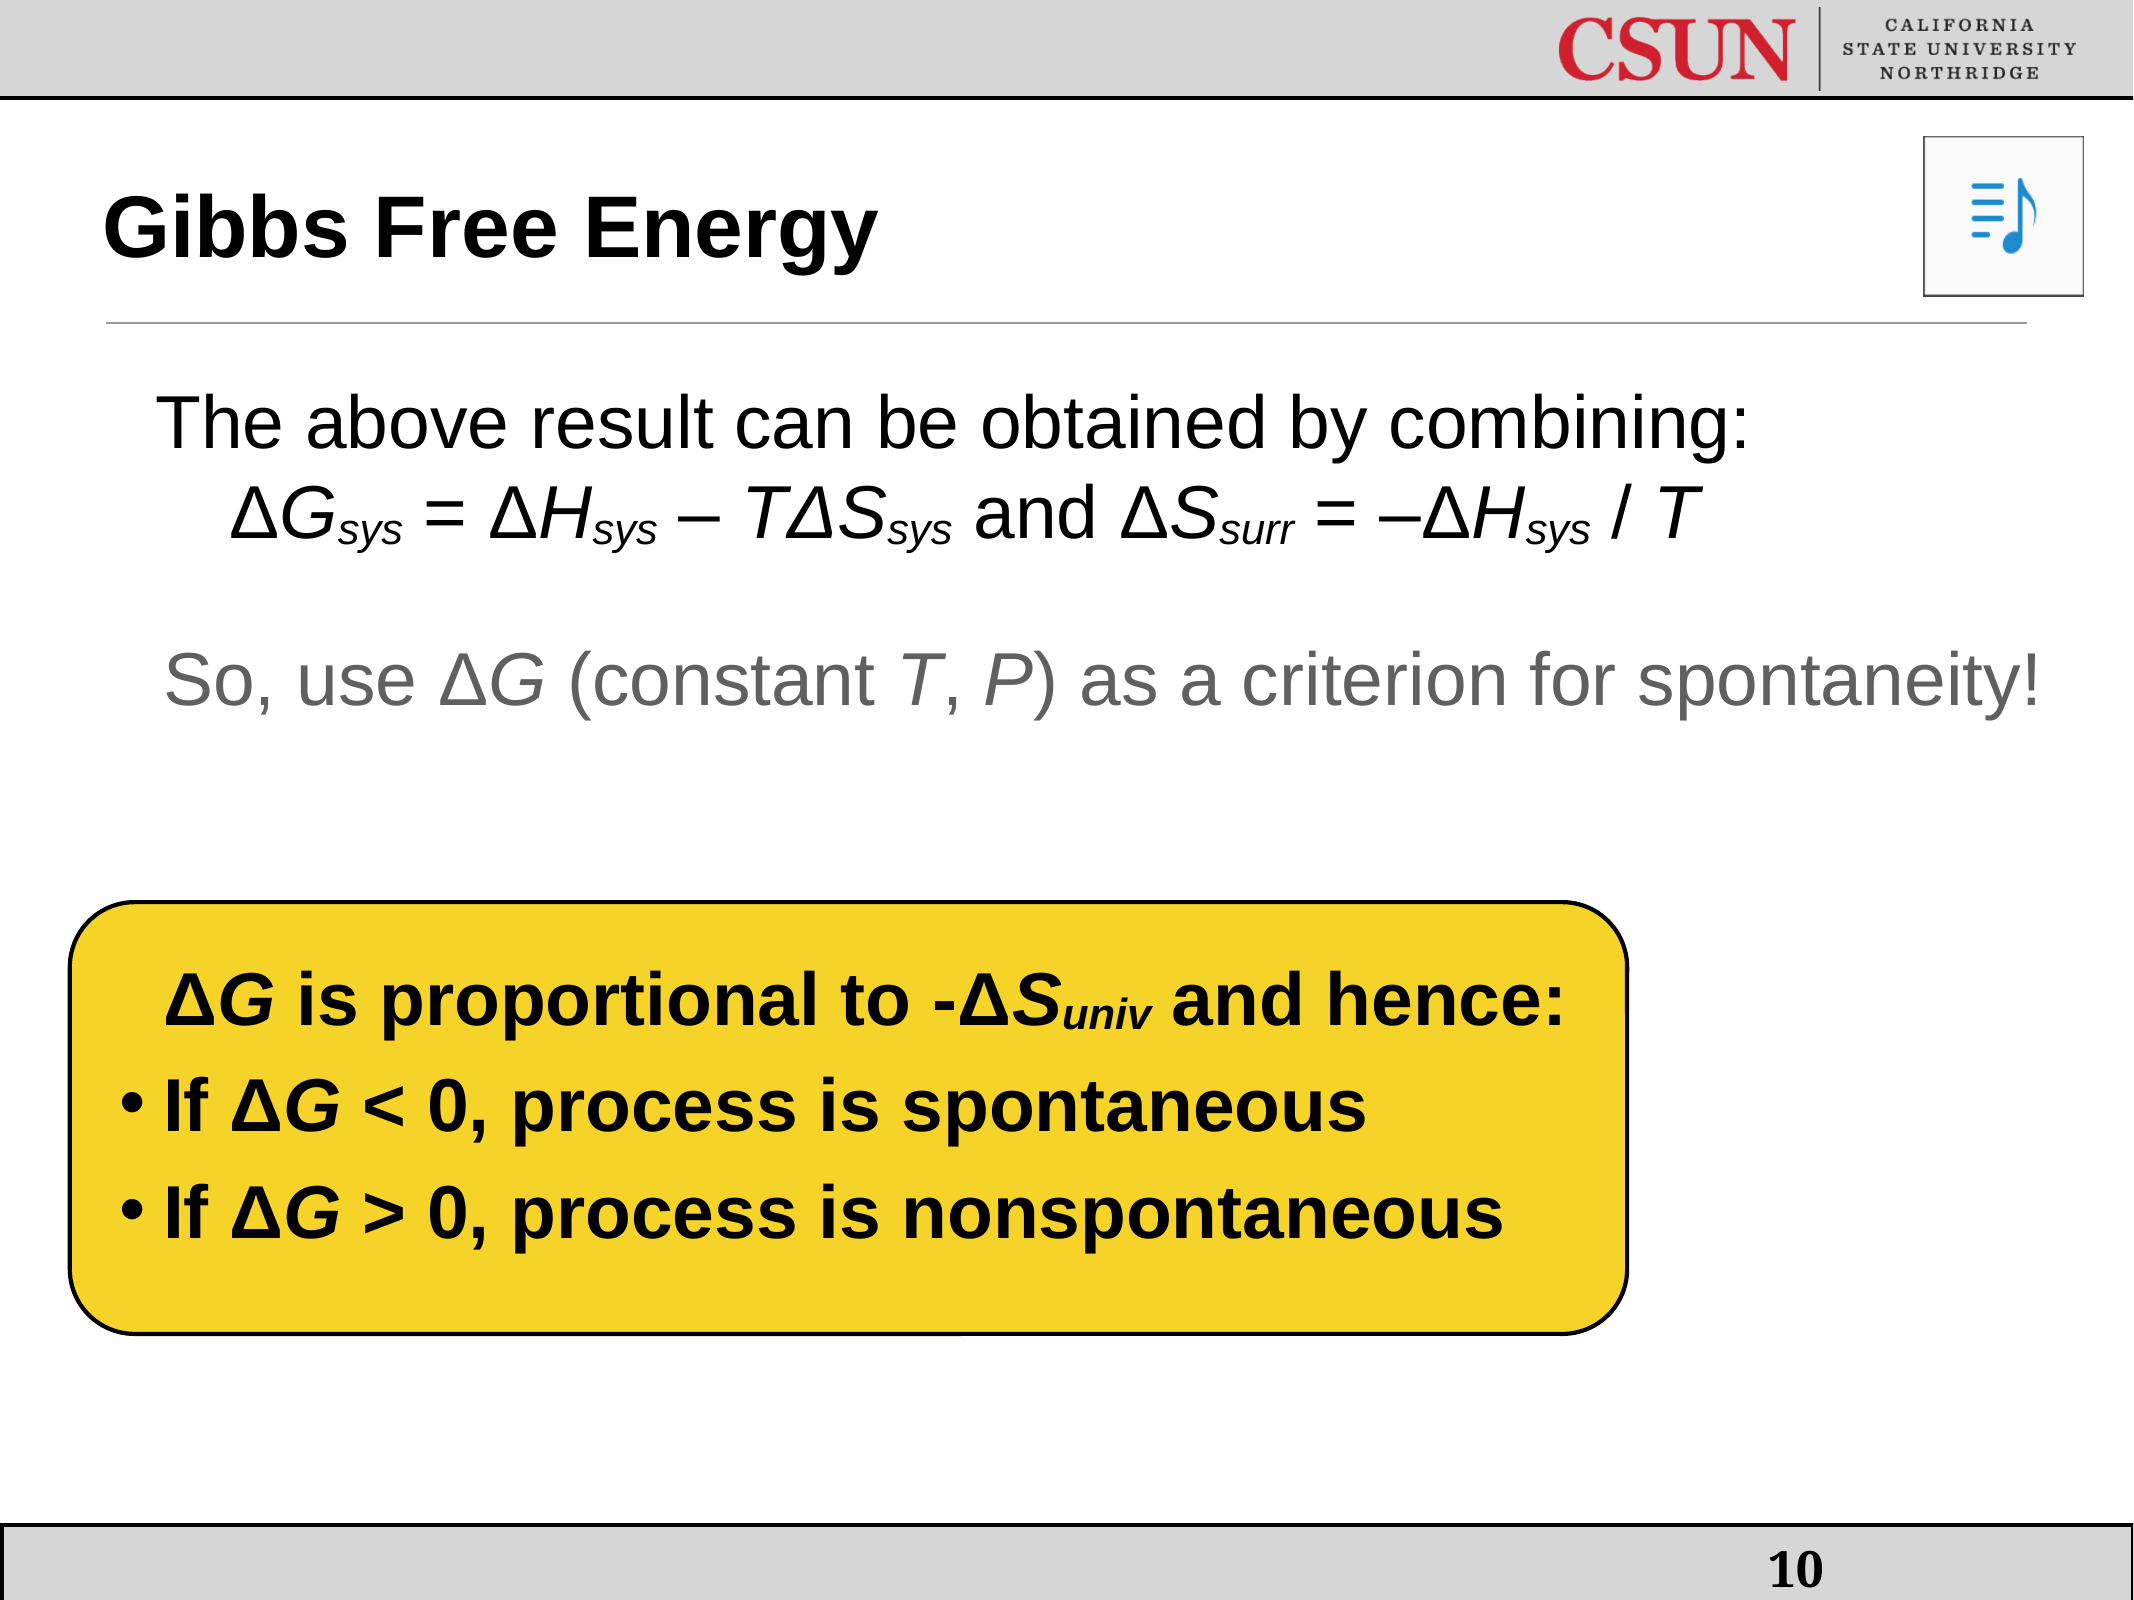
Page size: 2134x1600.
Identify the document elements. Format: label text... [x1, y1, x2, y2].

text_box [69, 906, 111, 1330]
title Gibbs Free Energy [93, 104, 2040, 284]
list So, use ΔG (constant T, P) as a criterion for spontaneity! ΔG is proportional to -ΔSuniv and hence: If ΔG < 0, process is spontaneous If ΔG > 0, process is nonspontaneous [111, 515, 2116, 1334]
text_box The above result can be obtained by combining: ΔGsys = ΔHsys – TΔSsys and ΔSsurr = –ΔHsys / T [140, 366, 1768, 562]
picture [1559, 7, 2076, 91]
text_box [1922, 135, 2086, 298]
